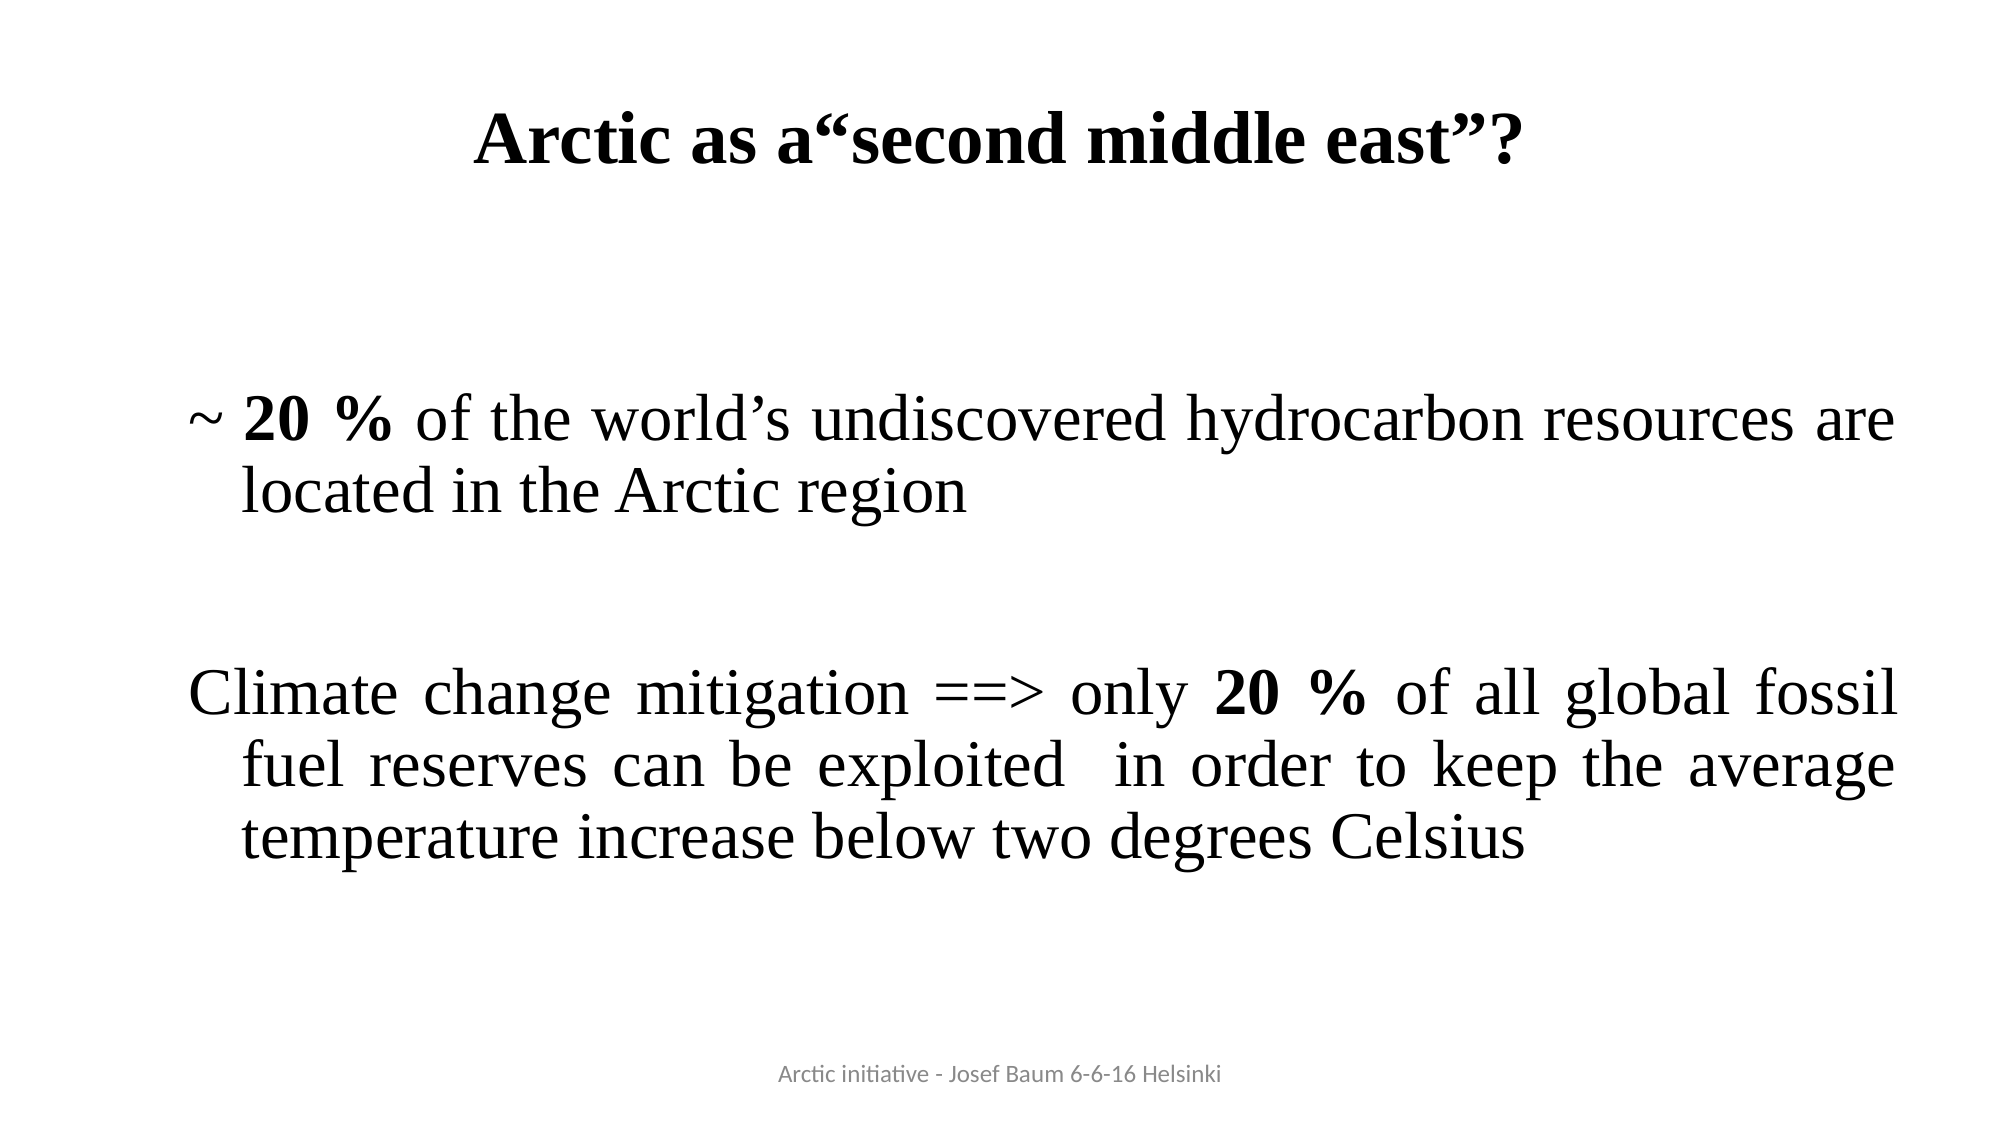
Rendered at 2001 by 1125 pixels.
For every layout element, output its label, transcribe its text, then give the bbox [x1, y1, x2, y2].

list ~ 20 % of the world’s undiscovered hydrocarbon resources are located in the Arctic region Climate change mitigation ==> only 20 % of all global fossil fuel reserves can be exploited in order to keep the average temperature increase below two degrees Celsius [99, 263, 1900, 1006]
text_box Arctic initiative - Josef Baum 6-6-16 Helsinki [662, 1042, 1338, 1103]
title Arctic as a“second middle east”? [99, 52, 1900, 226]
